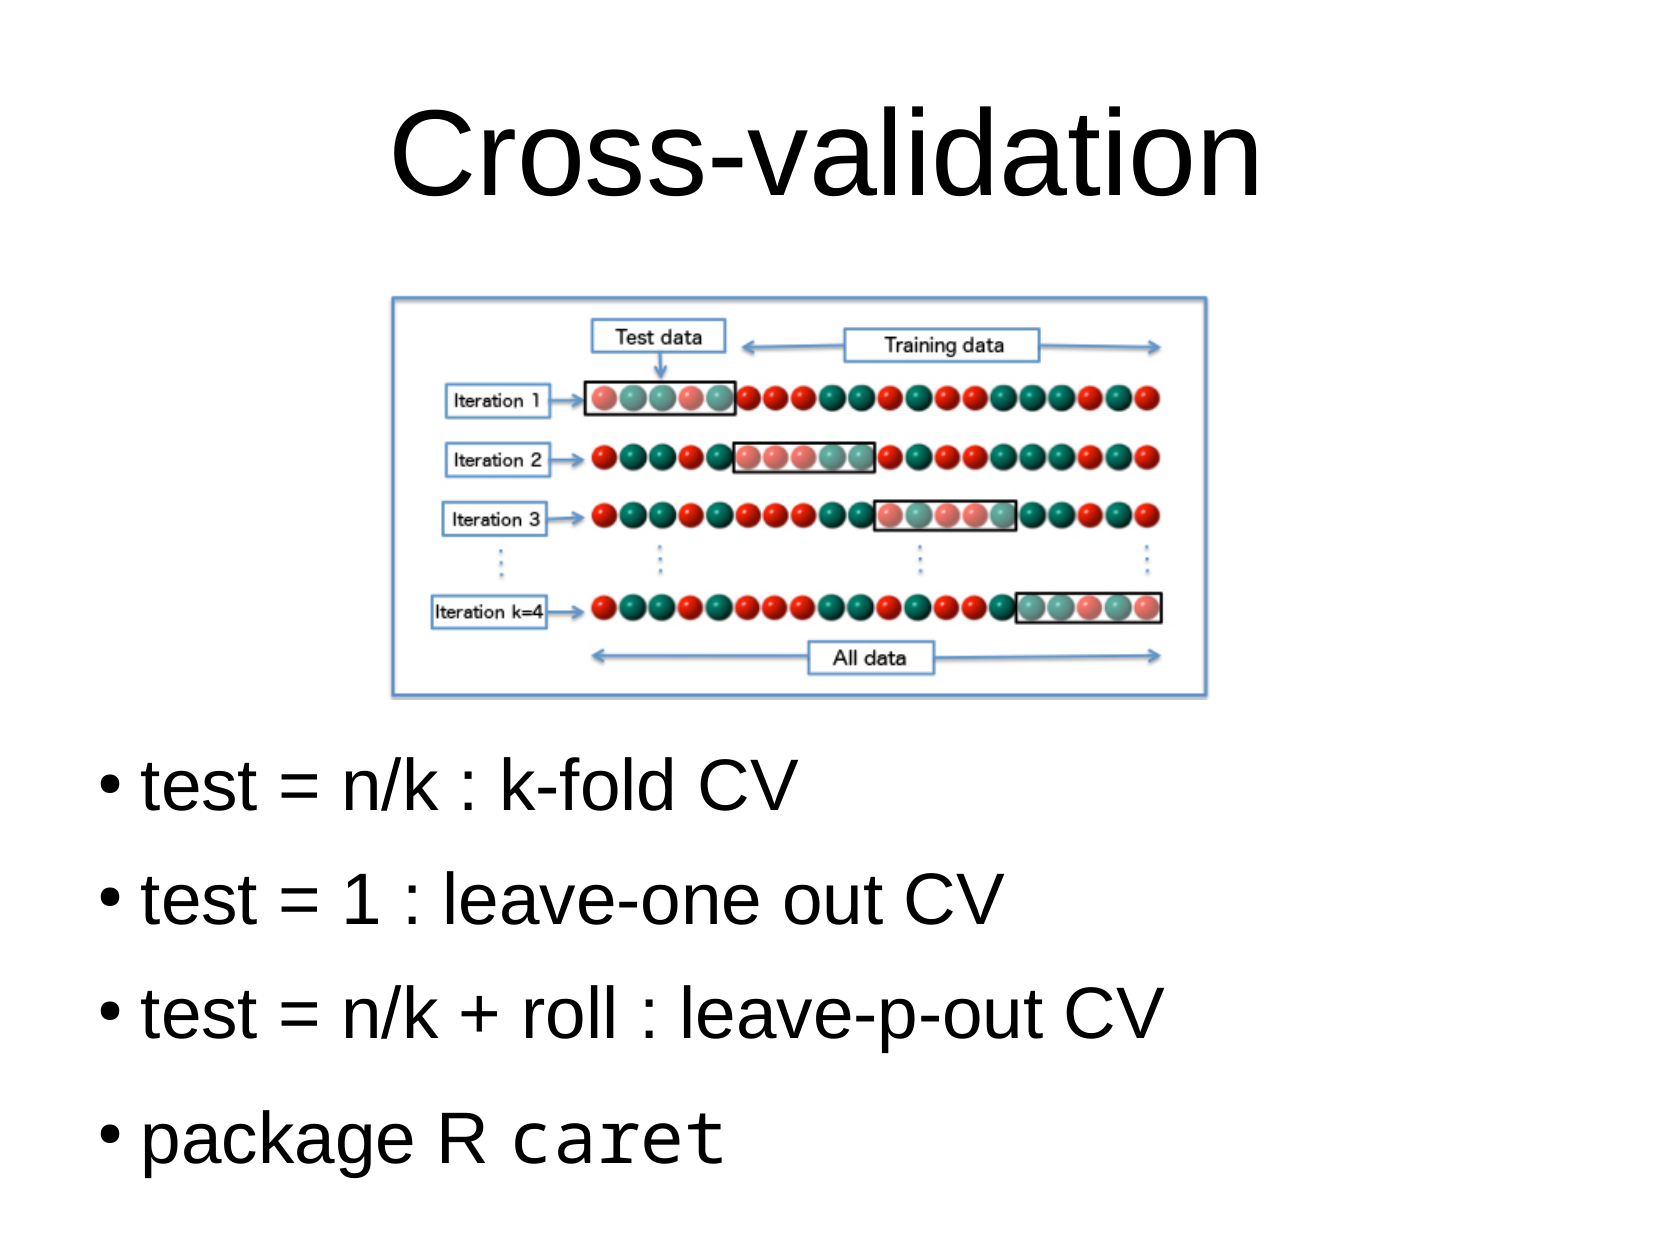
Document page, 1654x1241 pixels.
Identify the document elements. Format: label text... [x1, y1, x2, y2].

picture [387, 290, 1210, 700]
list test = n/k : k-fold CV test = 1 : leave-one out CV test = n/k + roll : leave-p-out CV package R caret [82, 290, 1571, 1191]
title Cross-validation [82, 49, 1571, 257]
